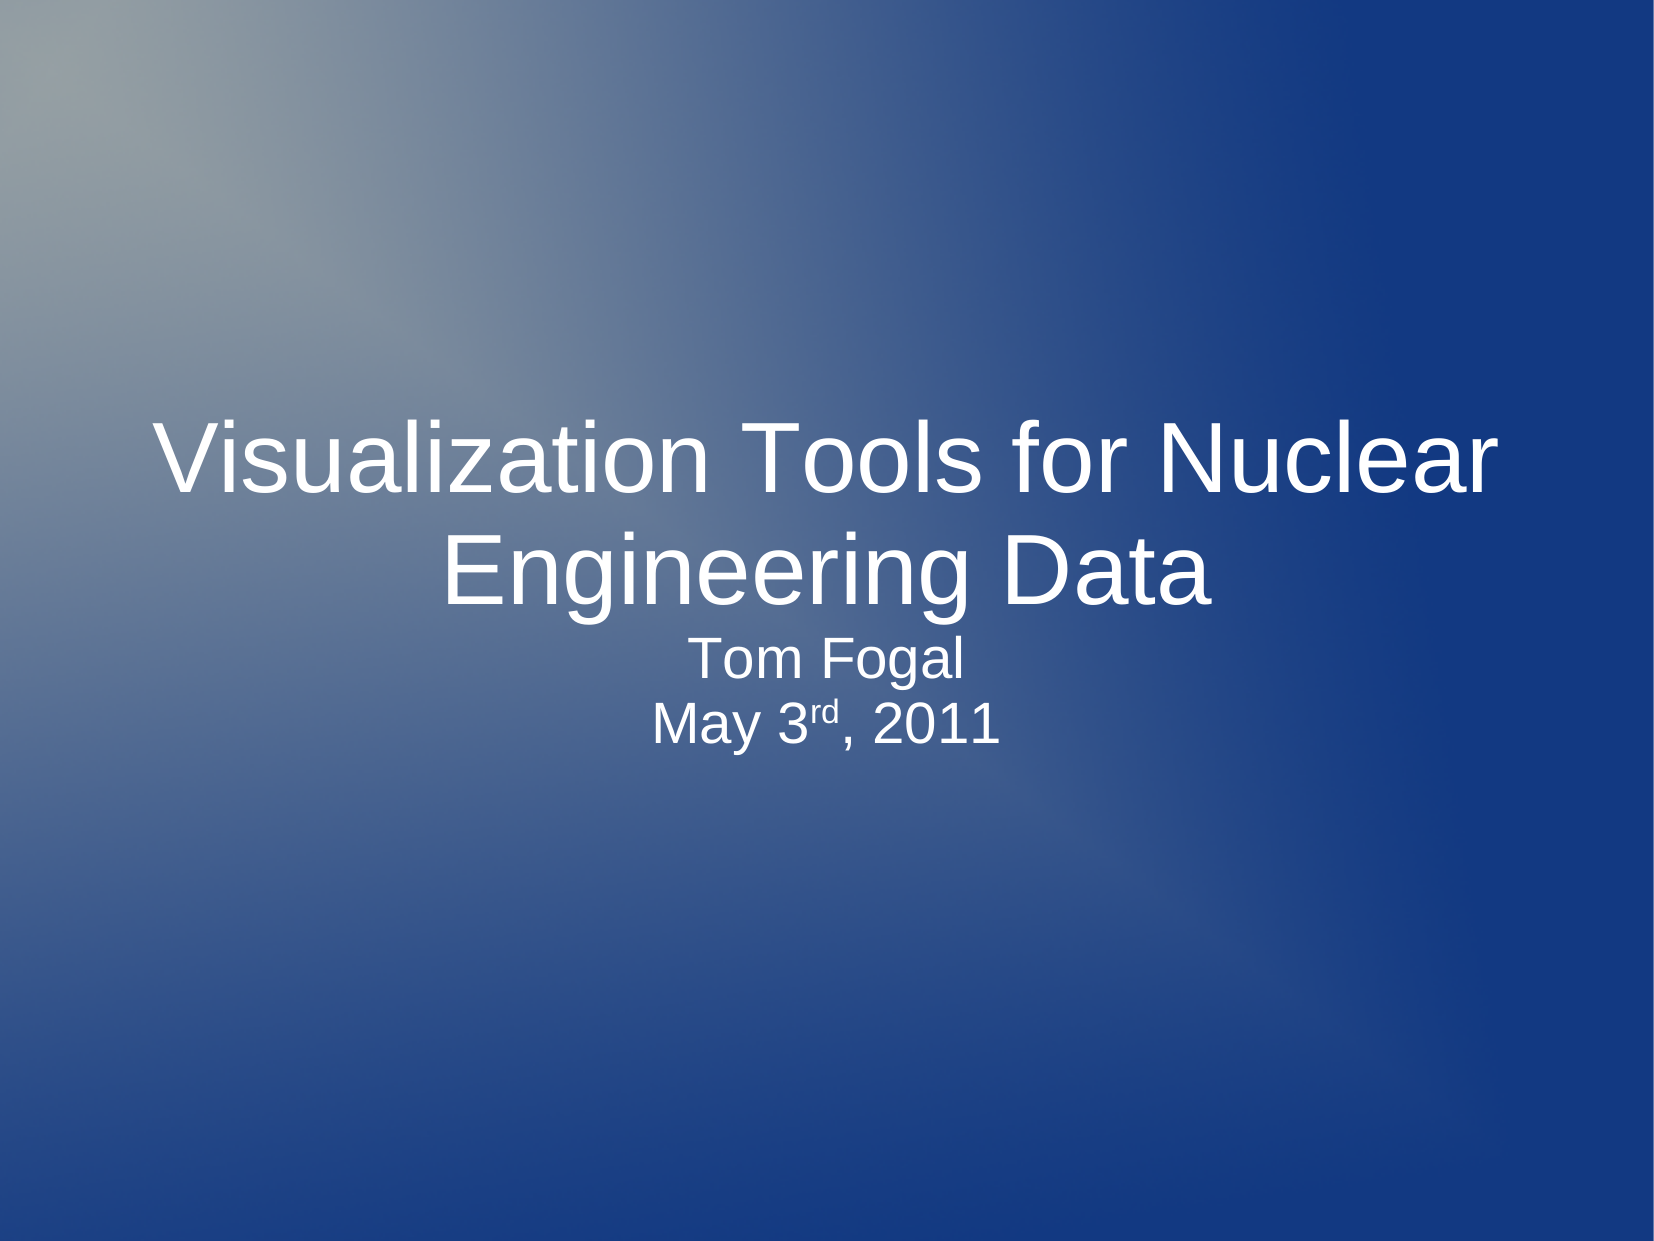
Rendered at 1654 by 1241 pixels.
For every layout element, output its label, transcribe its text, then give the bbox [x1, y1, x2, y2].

subtitle Visualization Tools for Nuclear Engineering Data Tom Fogal May 3rd, 2011 [82, 56, 1571, 1102]
picture [0, 0, 1654, 1241]
